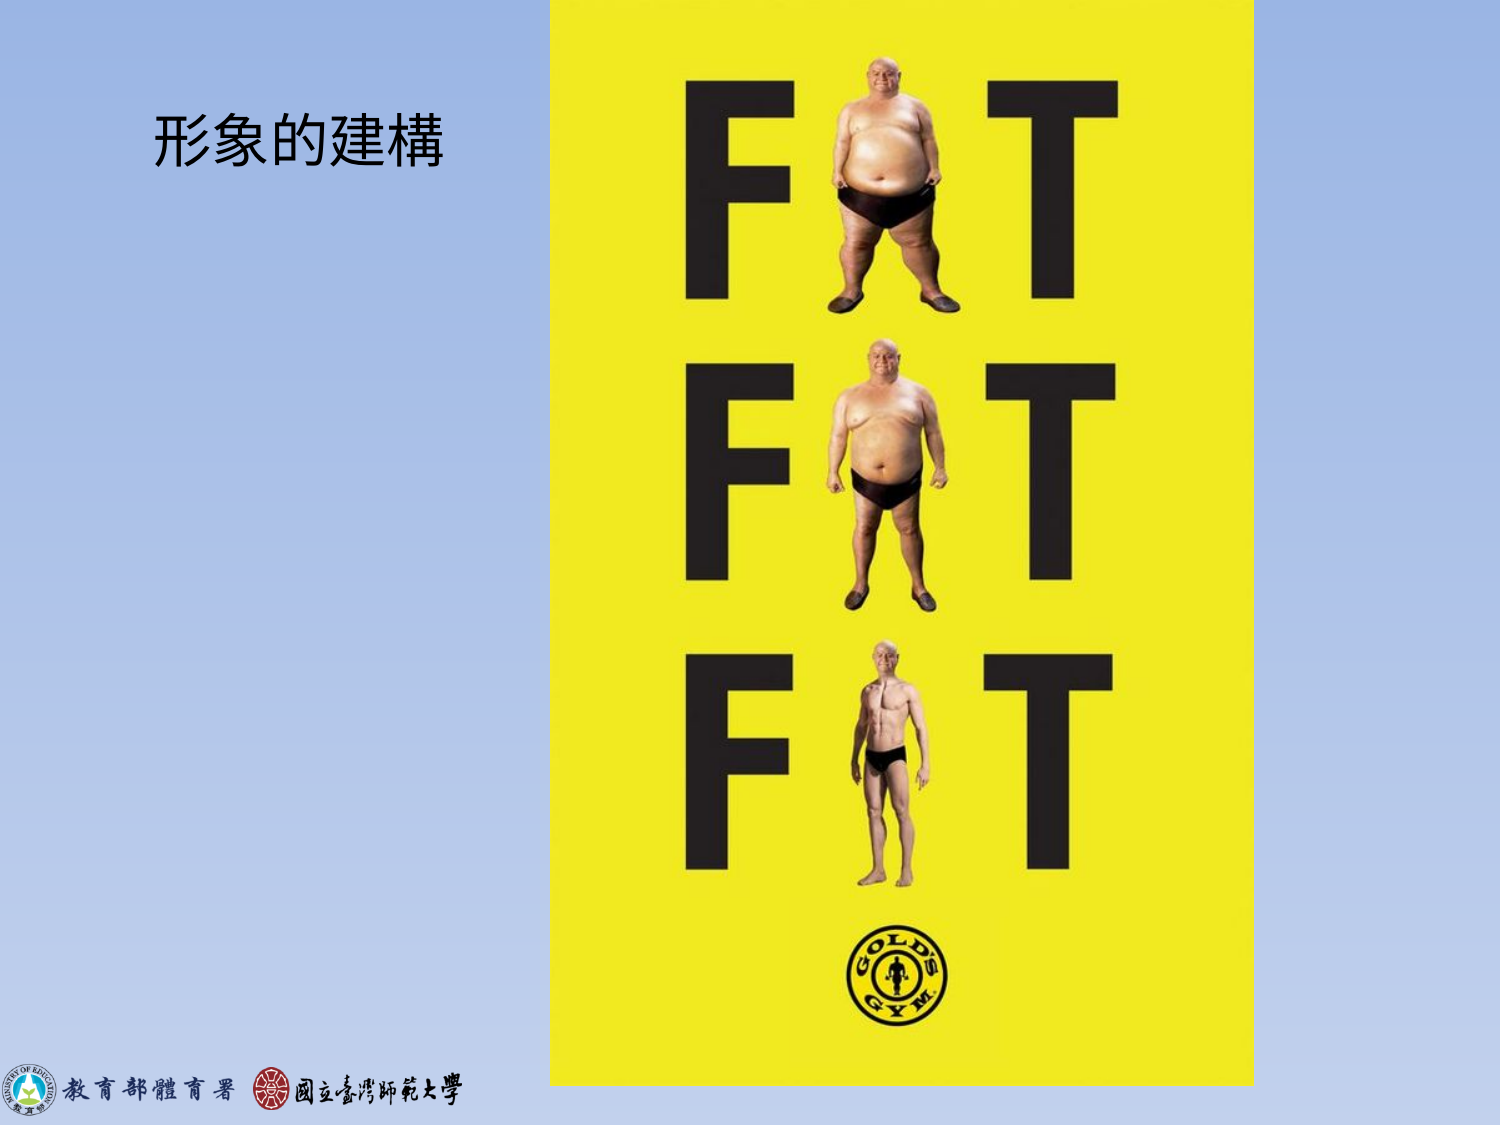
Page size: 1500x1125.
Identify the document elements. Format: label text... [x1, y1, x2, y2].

title 形象的建構 [47, 45, 550, 233]
picture [550, 0, 1254, 1086]
